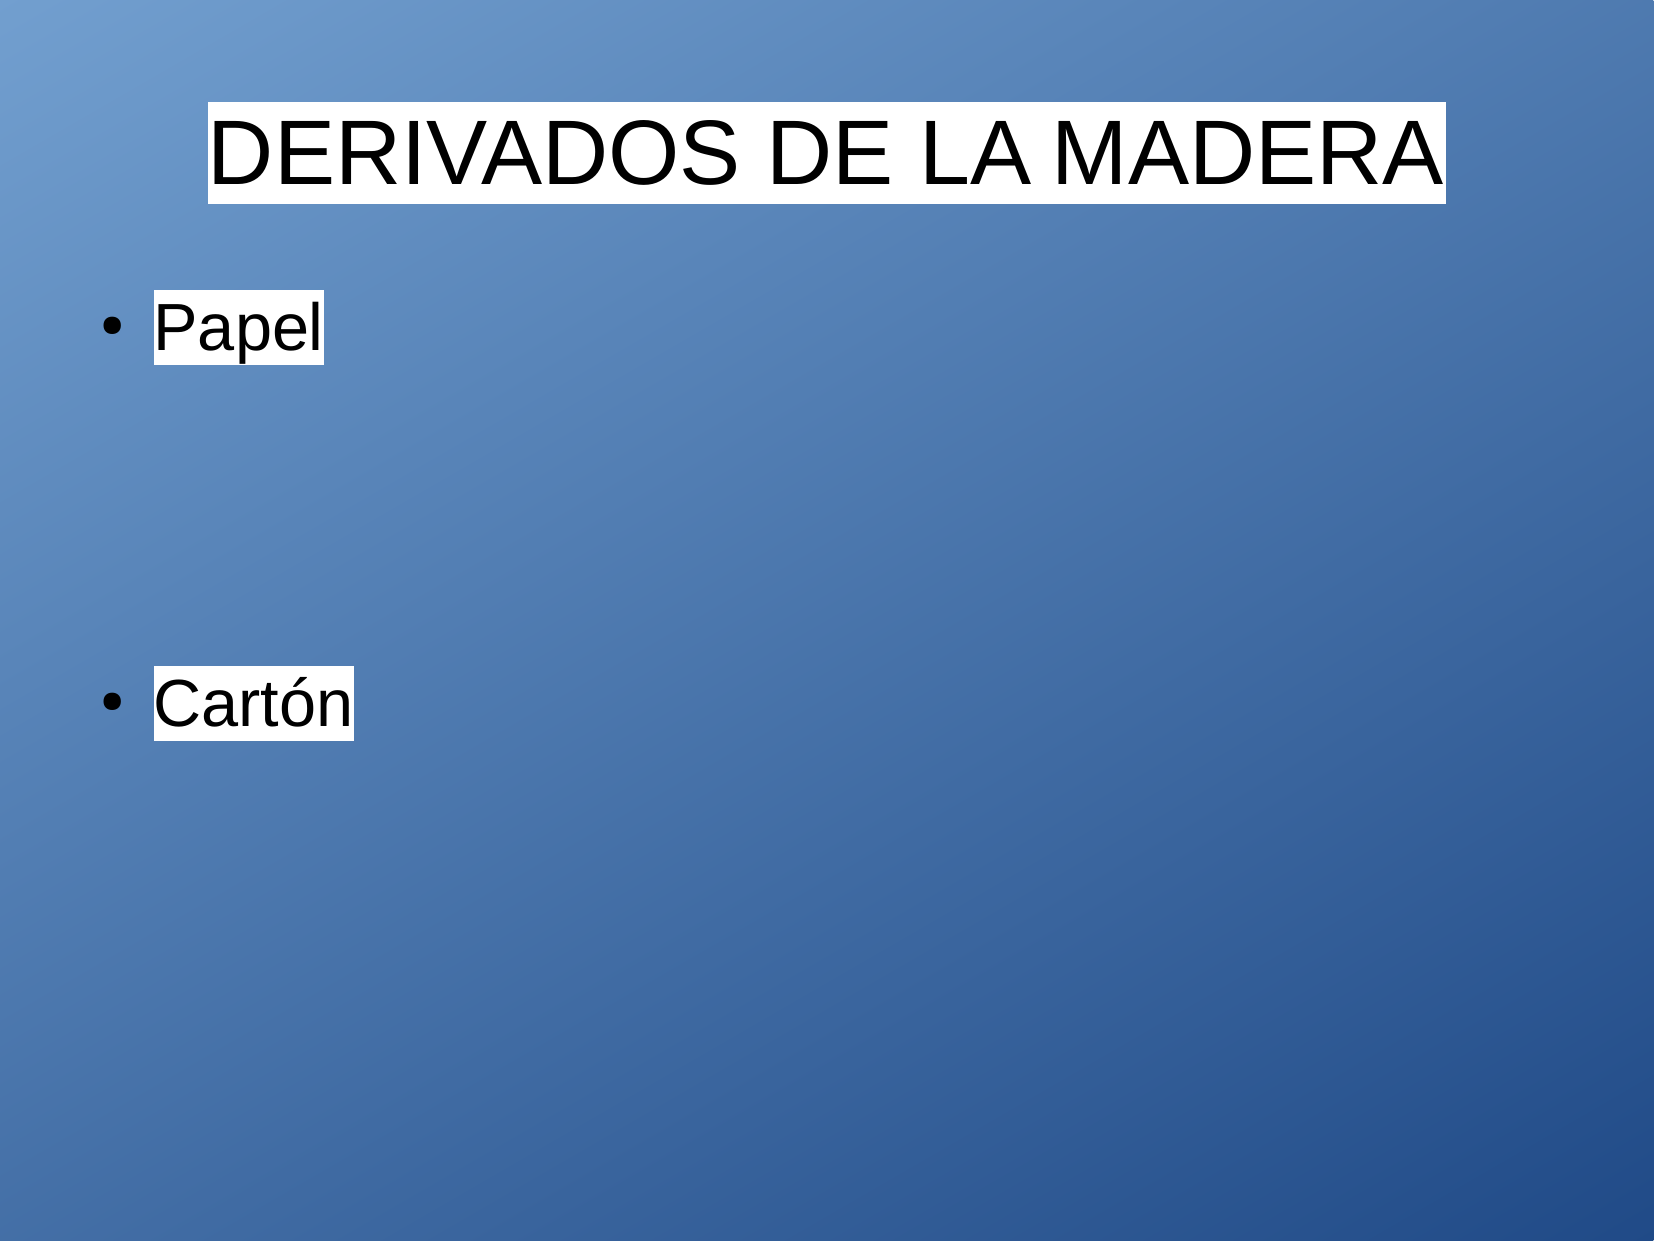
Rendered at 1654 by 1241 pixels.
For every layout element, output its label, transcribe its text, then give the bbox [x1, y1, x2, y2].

list Cartón [82, 665, 1571, 1009]
title DERIVADOS DE LA MADERA [82, 49, 1571, 257]
list Papel [82, 290, 1571, 634]
